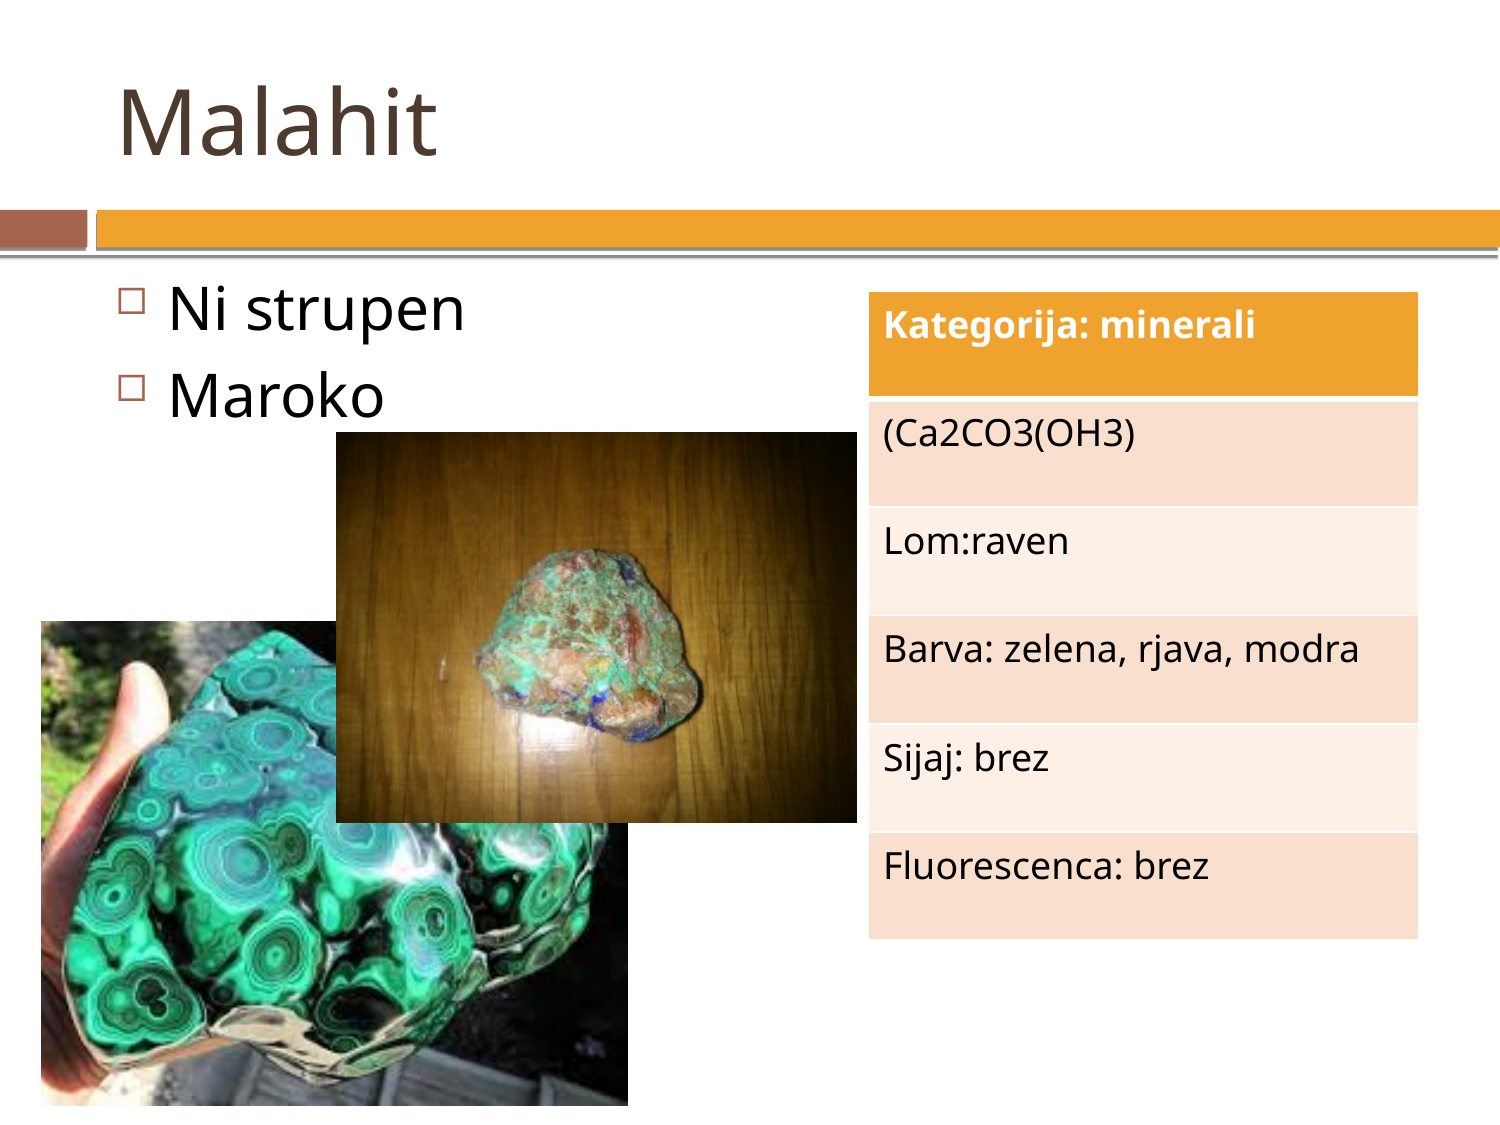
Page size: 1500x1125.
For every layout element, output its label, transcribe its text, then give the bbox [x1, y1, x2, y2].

table_cell Fluorescenca: brez [869, 833, 1418, 939]
picture [41, 432, 857, 1106]
table_cell Barva: zelena, rjava, modra [869, 616, 1418, 723]
table_header Kategorija: minerali [869, 292, 1418, 396]
table_cell Lom:raven [869, 508, 1418, 615]
title Malahit [100, 37, 1438, 200]
list Ni strupen Maroko [100, 262, 1438, 1000]
table_cell (Ca2CO3(OH3) [869, 402, 1418, 506]
table_cell Sijaj: brez [869, 725, 1418, 831]
